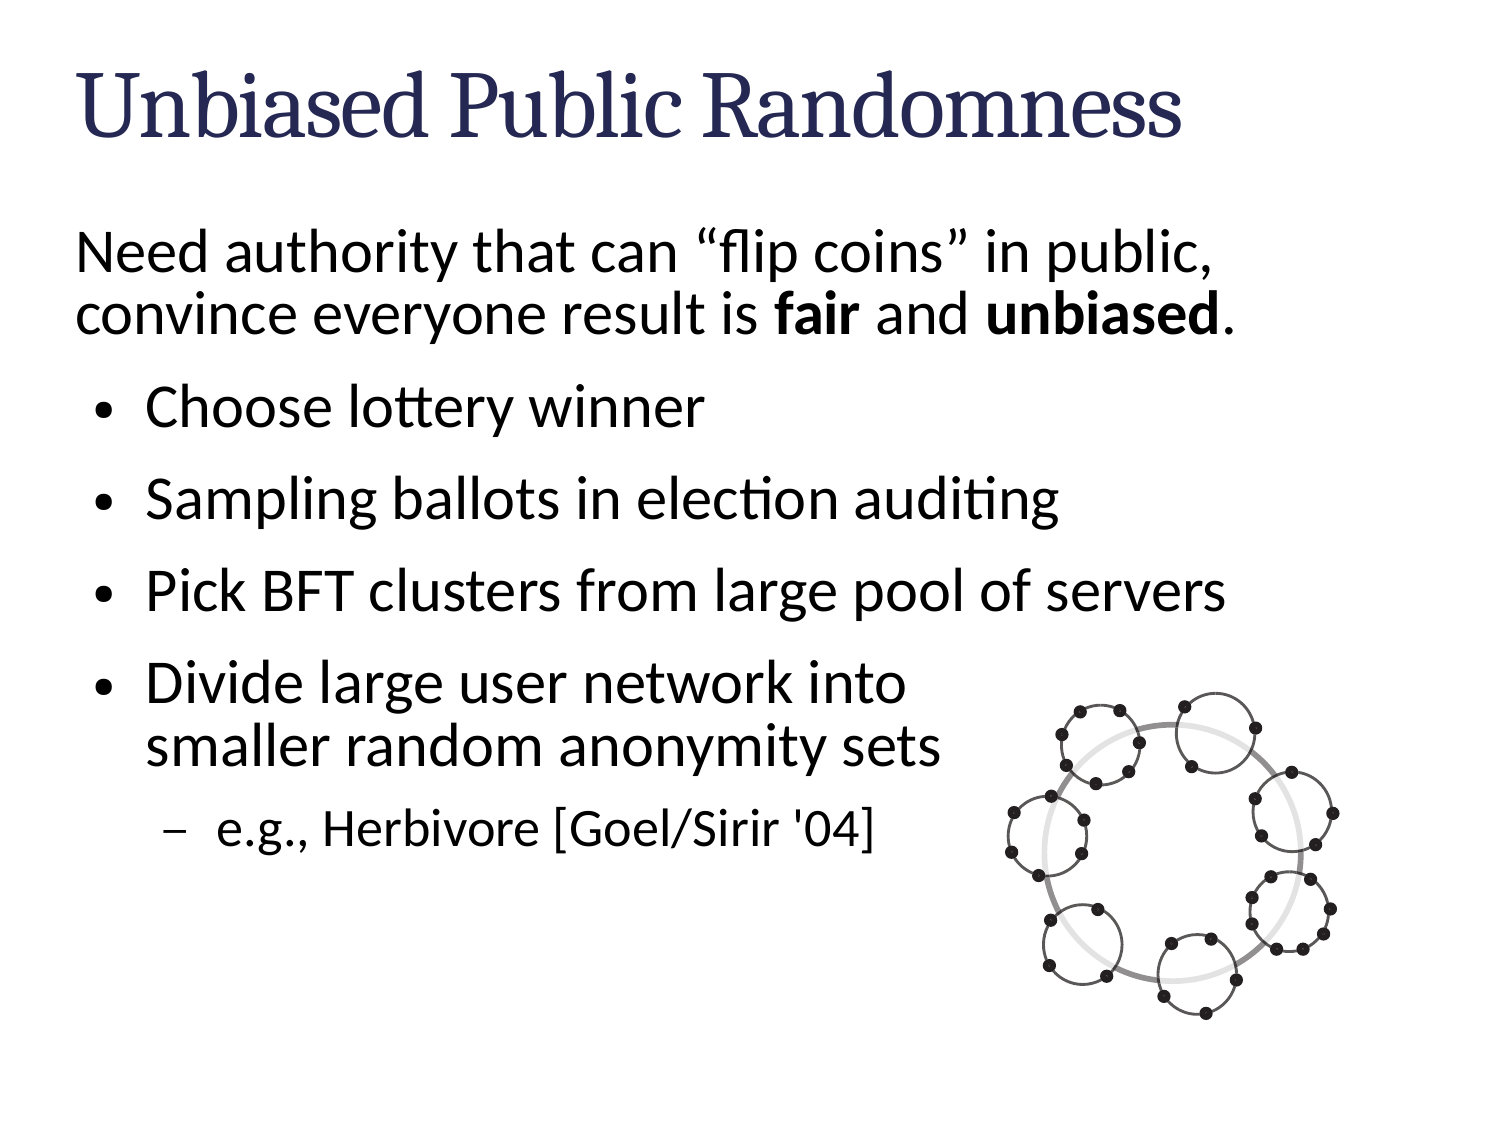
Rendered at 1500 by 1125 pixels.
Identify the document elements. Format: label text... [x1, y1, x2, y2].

picture [1005, 691, 1340, 1021]
title Unbiased Public Randomness [75, 12, 1486, 200]
list Need authority that can “flip coins” in public, convince everyone result is fair and unbiased. Choose lottery winner Sampling ballots in election auditing Pick BFT clusters from large pool of servers Divide large user network into smaller random anonymity sets e.g., Herbivore [Goel/Sirir '04] [75, 224, 1325, 1063]
